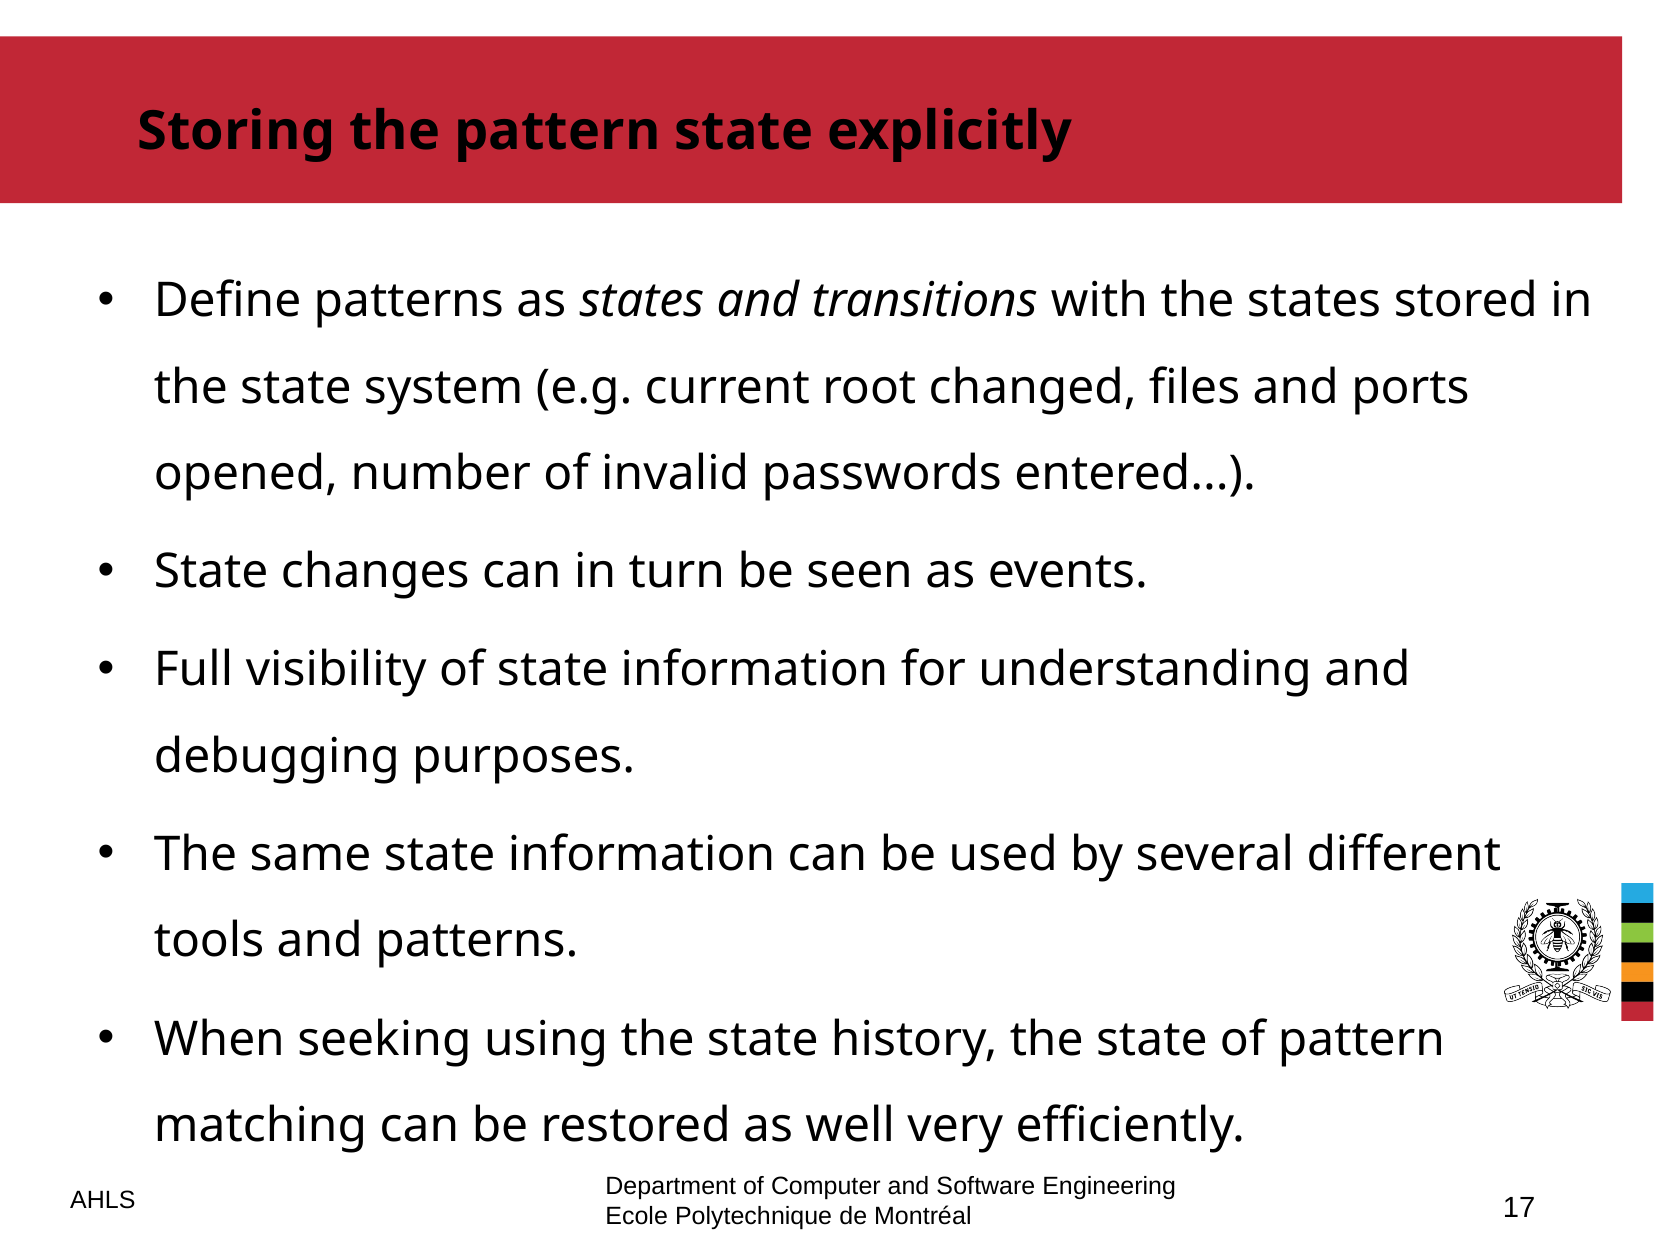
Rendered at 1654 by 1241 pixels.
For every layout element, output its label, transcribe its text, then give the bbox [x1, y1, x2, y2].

picture [1615, 883, 1654, 1021]
list Define patterns as states and transitions with the states stored in the state system (e.g. current root changed, files and ports opened, number of invalid passwords entered...). State changes can in turn be seen as events. Full visibility of state information for understanding and debugging purposes. The same state information can be used by several different tools and patterns. When seeking using the state history, the state of pattern matching can be restored as well very efficiently. [82, 232, 1615, 1163]
title Storing the pattern state explicitly [103, 62, 1421, 168]
